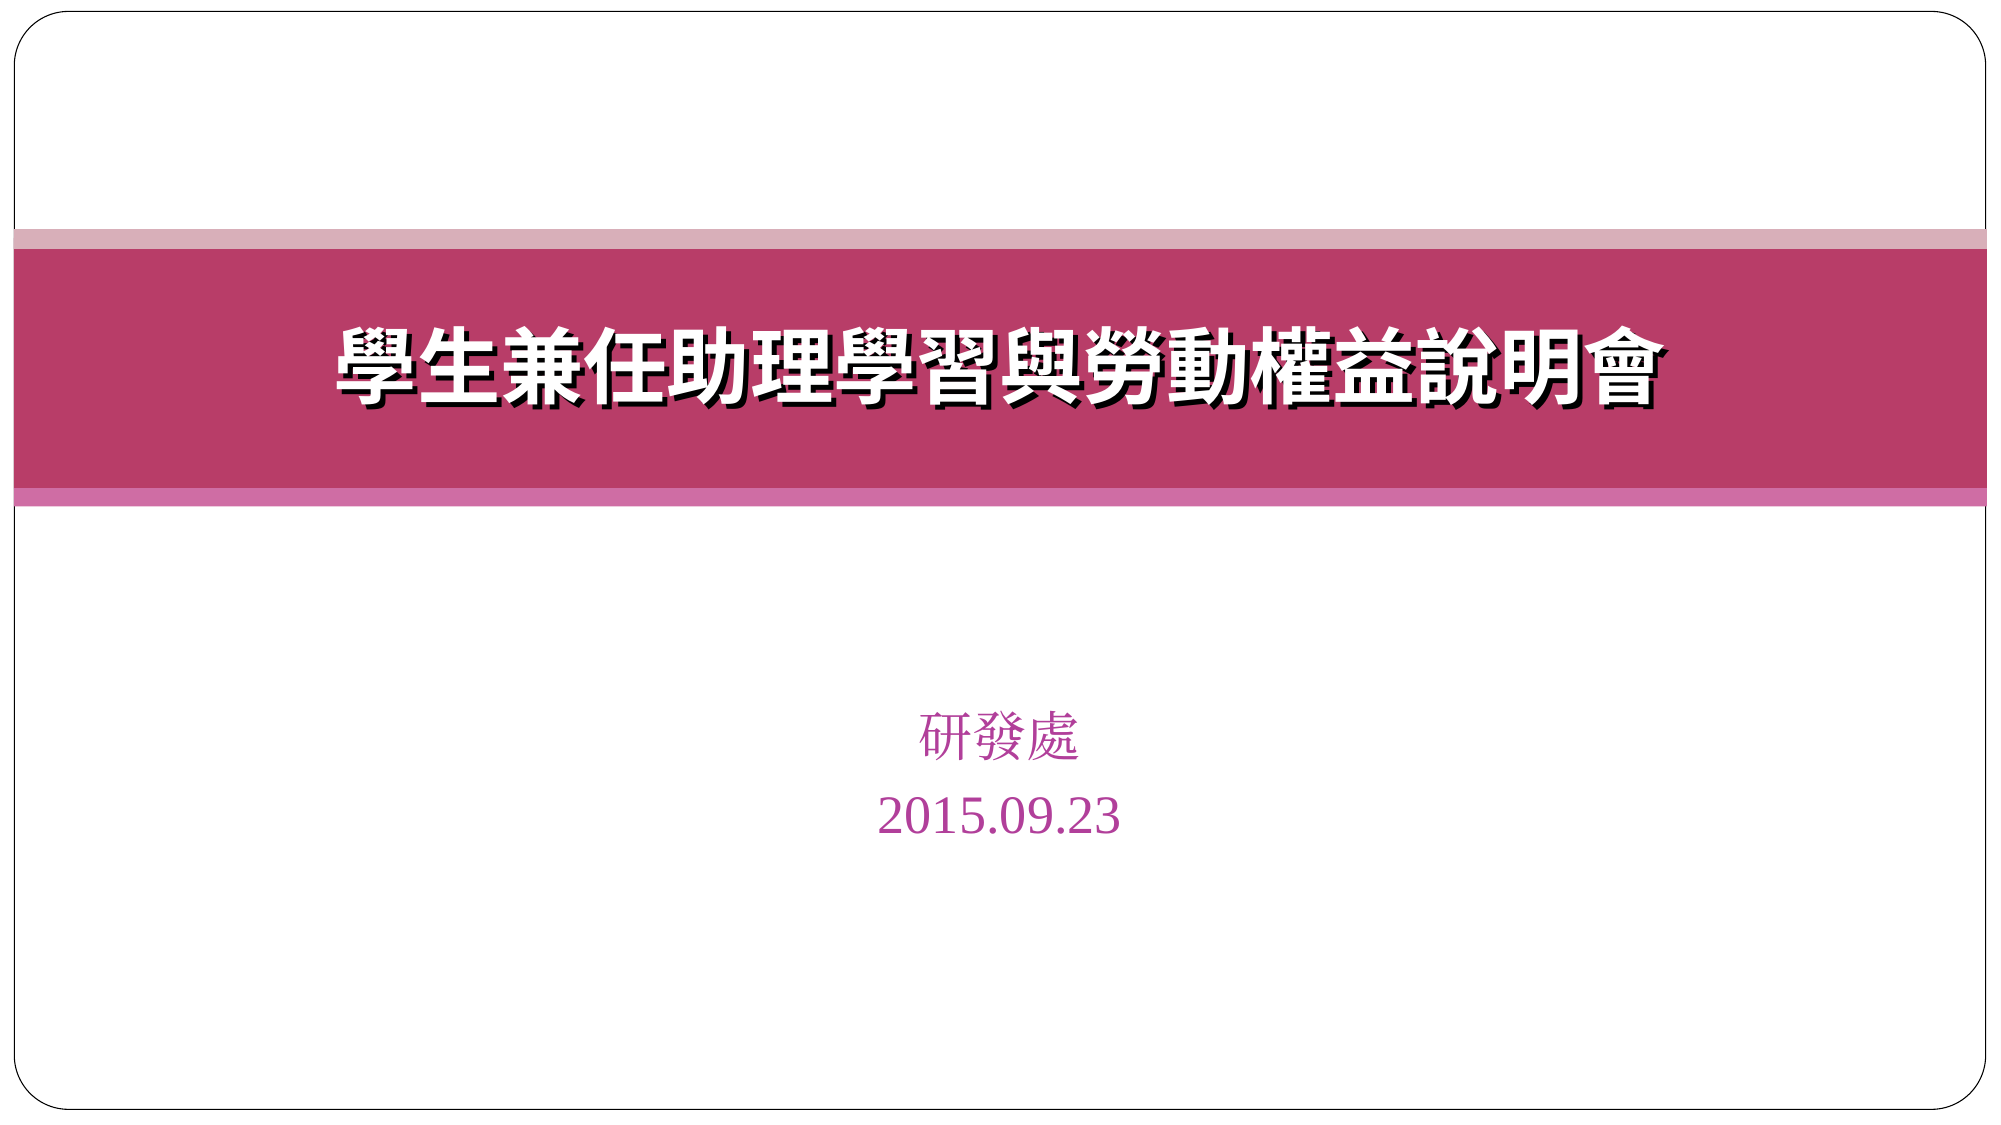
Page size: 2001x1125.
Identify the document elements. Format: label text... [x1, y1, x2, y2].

subtitle 研發處 2015.09.23 [249, 694, 1750, 863]
title 學生兼任助理學習與勞動權益說明會 [99, 247, 1900, 489]
